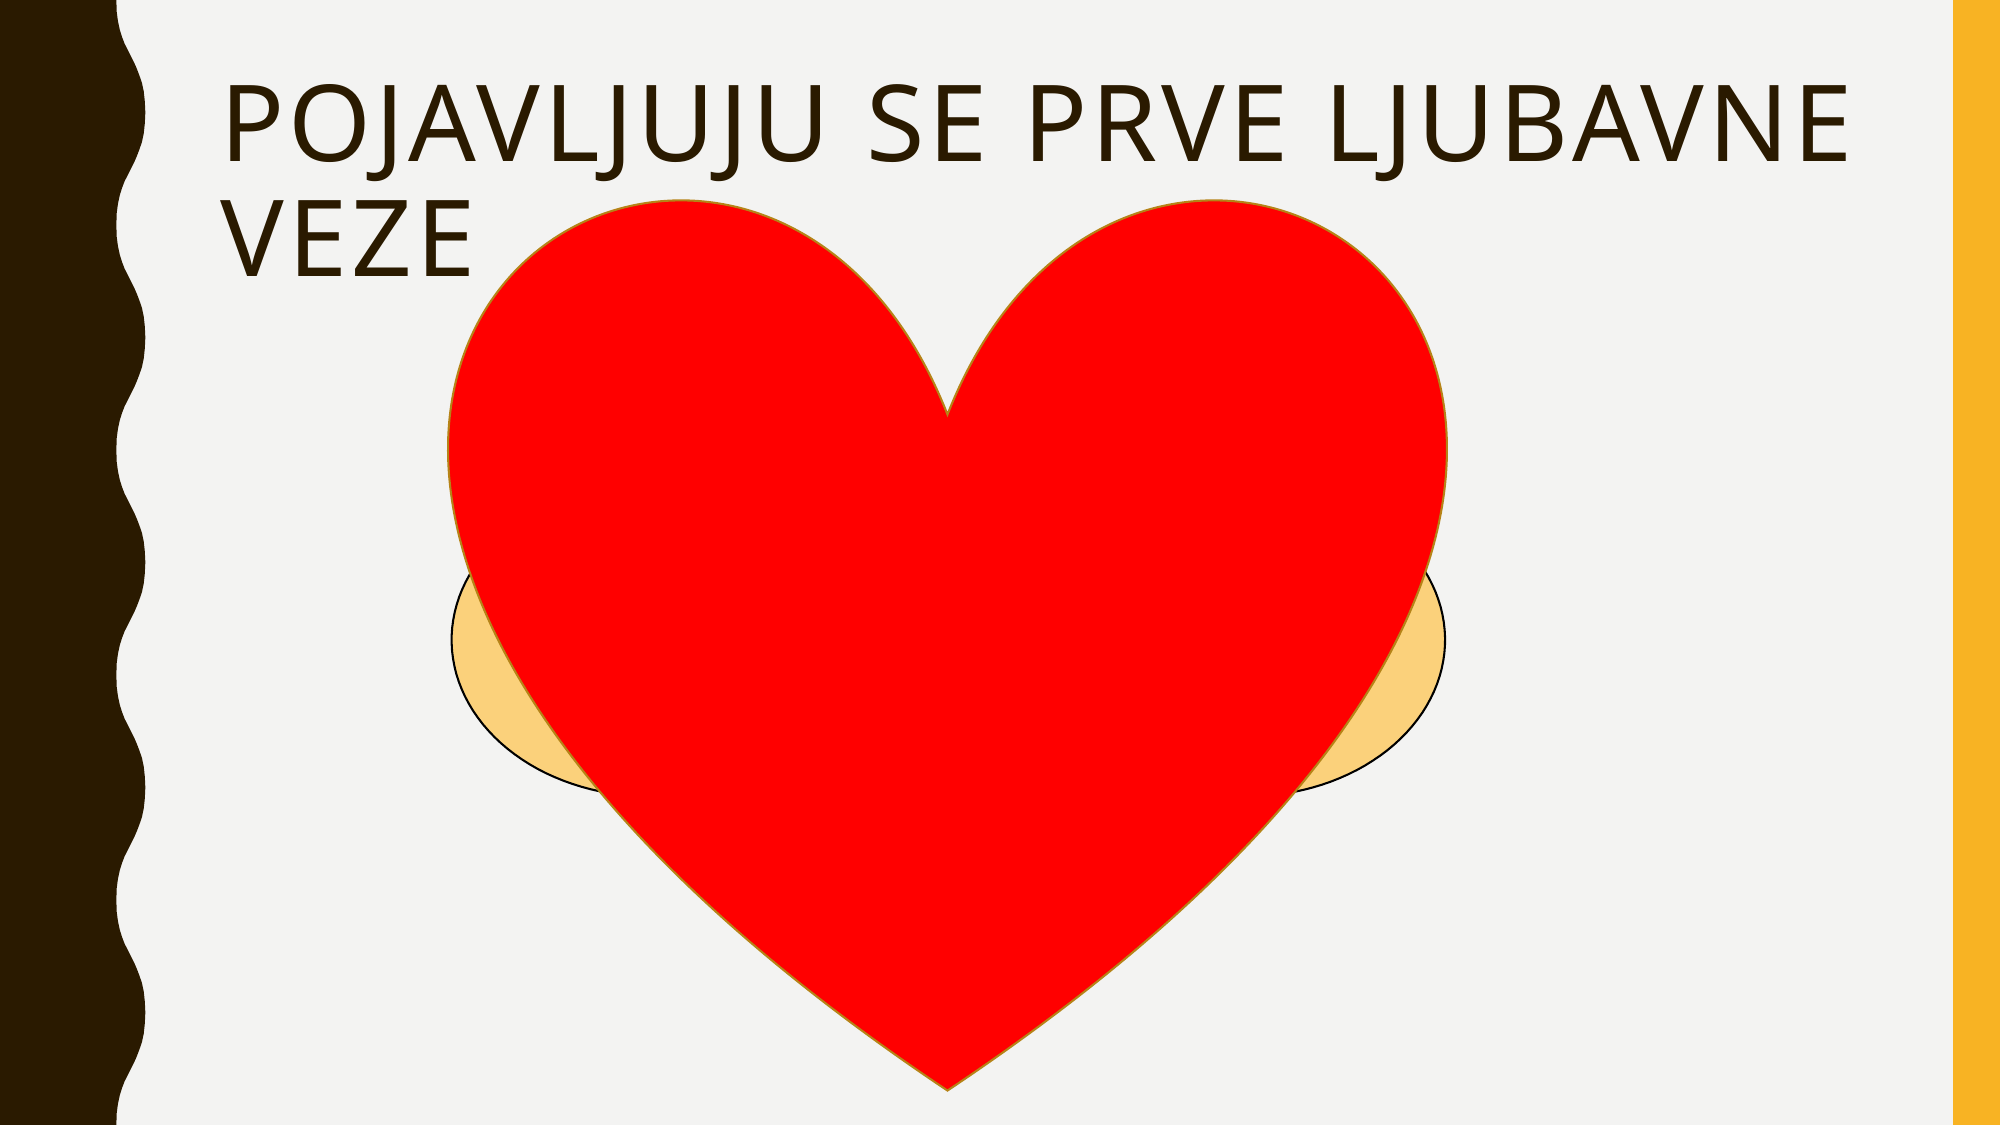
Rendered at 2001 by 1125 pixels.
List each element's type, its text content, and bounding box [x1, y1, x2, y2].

text_box [448, 200, 1447, 1091]
title Pojavljuju se prve ljubavne veze [205, 62, 1876, 308]
